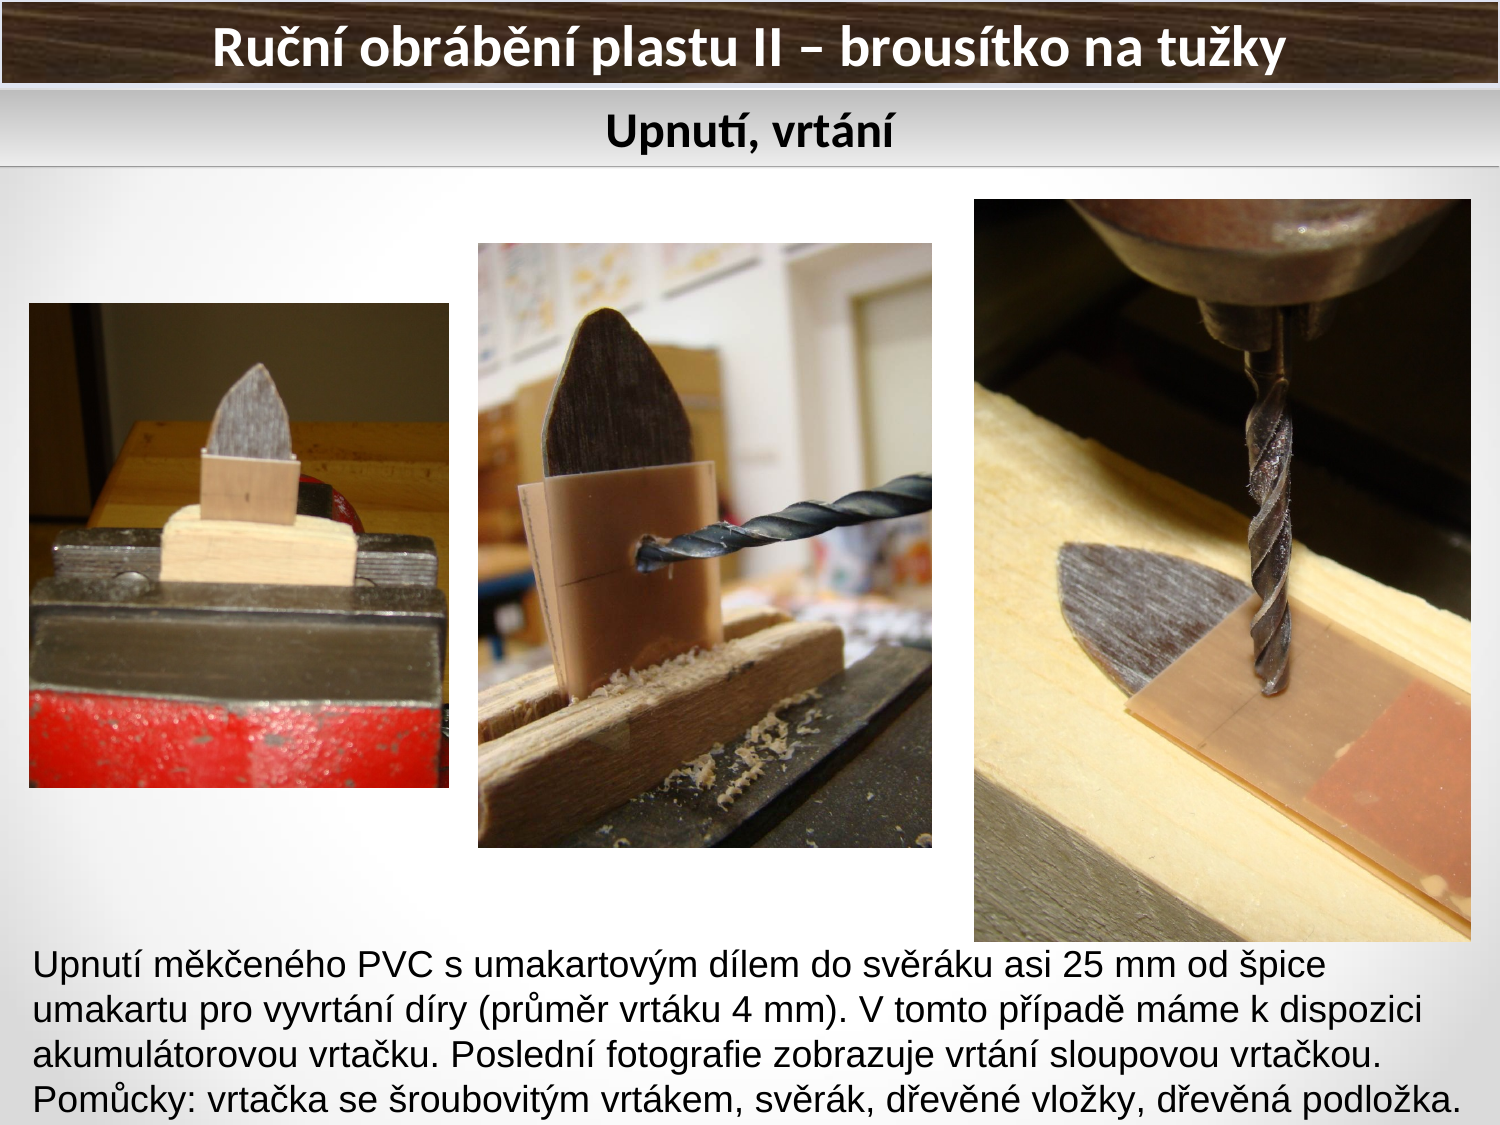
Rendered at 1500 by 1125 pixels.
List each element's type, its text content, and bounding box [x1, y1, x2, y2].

text_box Ruční obrábění plastu II – brousítko na tužky [0, 0, 1500, 86]
picture [0, 166, 1500, 1125]
picture [0, 86, 1500, 90]
text_box Upnutí měkčeného PVC s umakartovým dílem do svěráku asi 25 mm od špice umakartu pro vyvrtání díry (průměr vrtáku 4 mm). V tomto případě máme k dispozici akumulátorovou vrtačku. Poslední fotografie zobrazuje vrtání sloupovou vrtačkou. Pomůcky: vrtačka se šroubovitým vrtákem, svěrák, dřevěné vložky, dřevěná podložka. [17, 932, 1482, 1125]
text_box Upnutí, vrtání [0, 90, 1500, 166]
